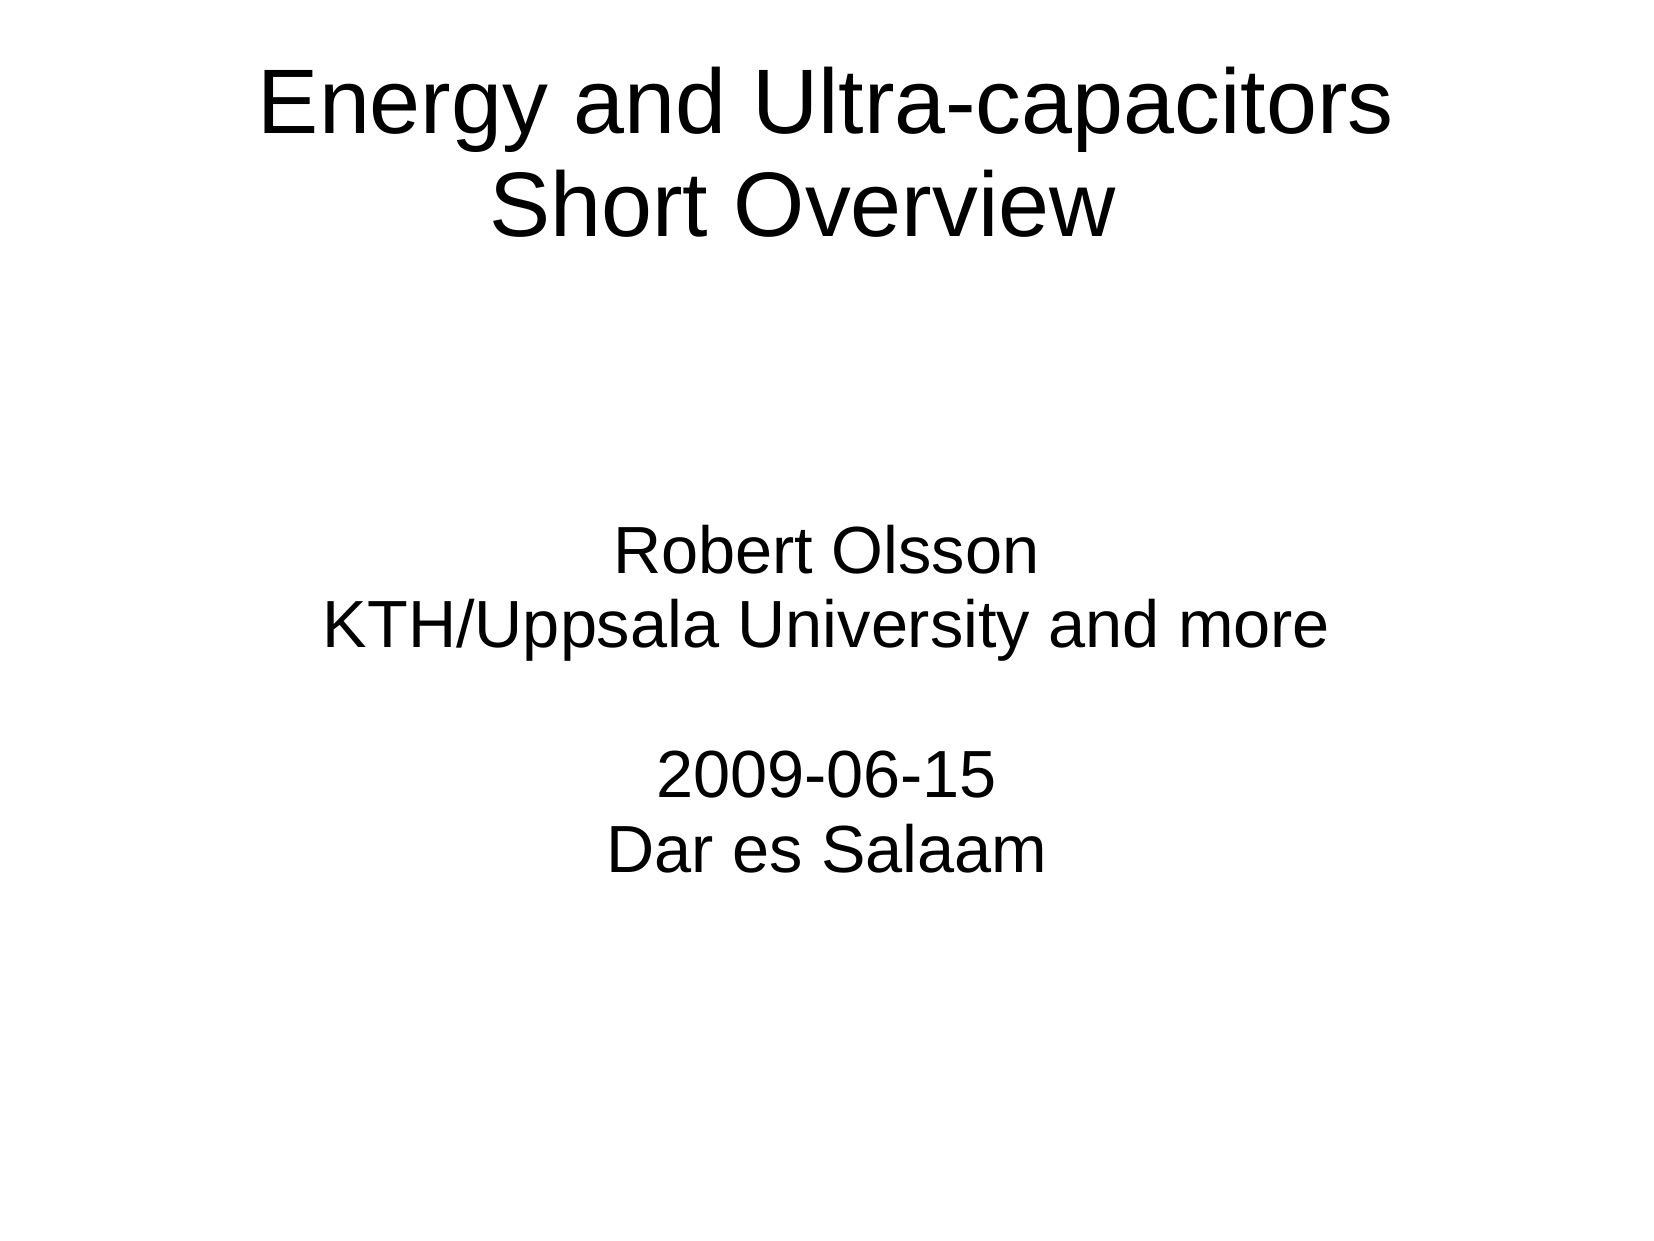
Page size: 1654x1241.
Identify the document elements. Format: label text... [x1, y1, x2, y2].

title Energy and Ultra-capacitors Short Overview [82, 39, 1571, 267]
subtitle Robert Olsson KTH/Uppsala University and more 2009-06-15 Dar es Salaam [82, 290, 1571, 1109]
